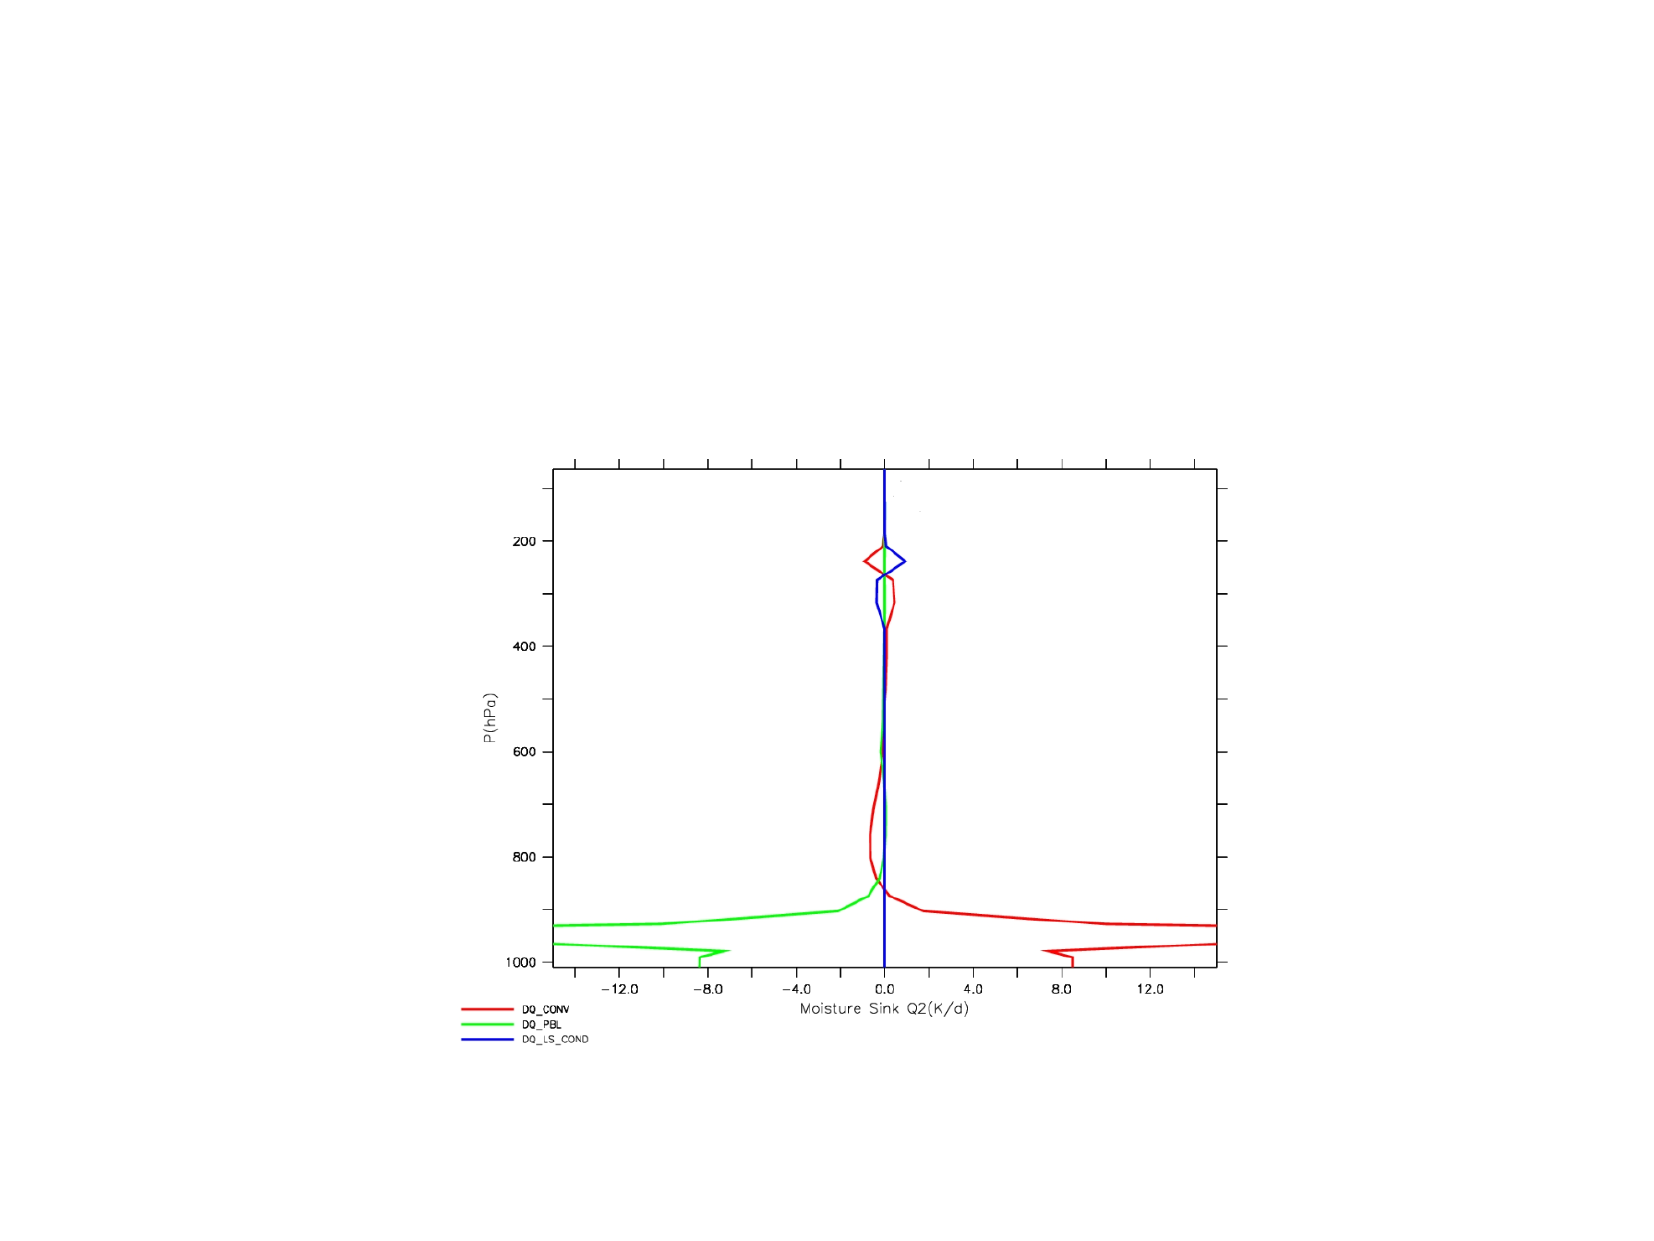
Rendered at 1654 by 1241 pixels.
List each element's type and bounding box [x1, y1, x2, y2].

picture [255, 238, 1496, 1197]
